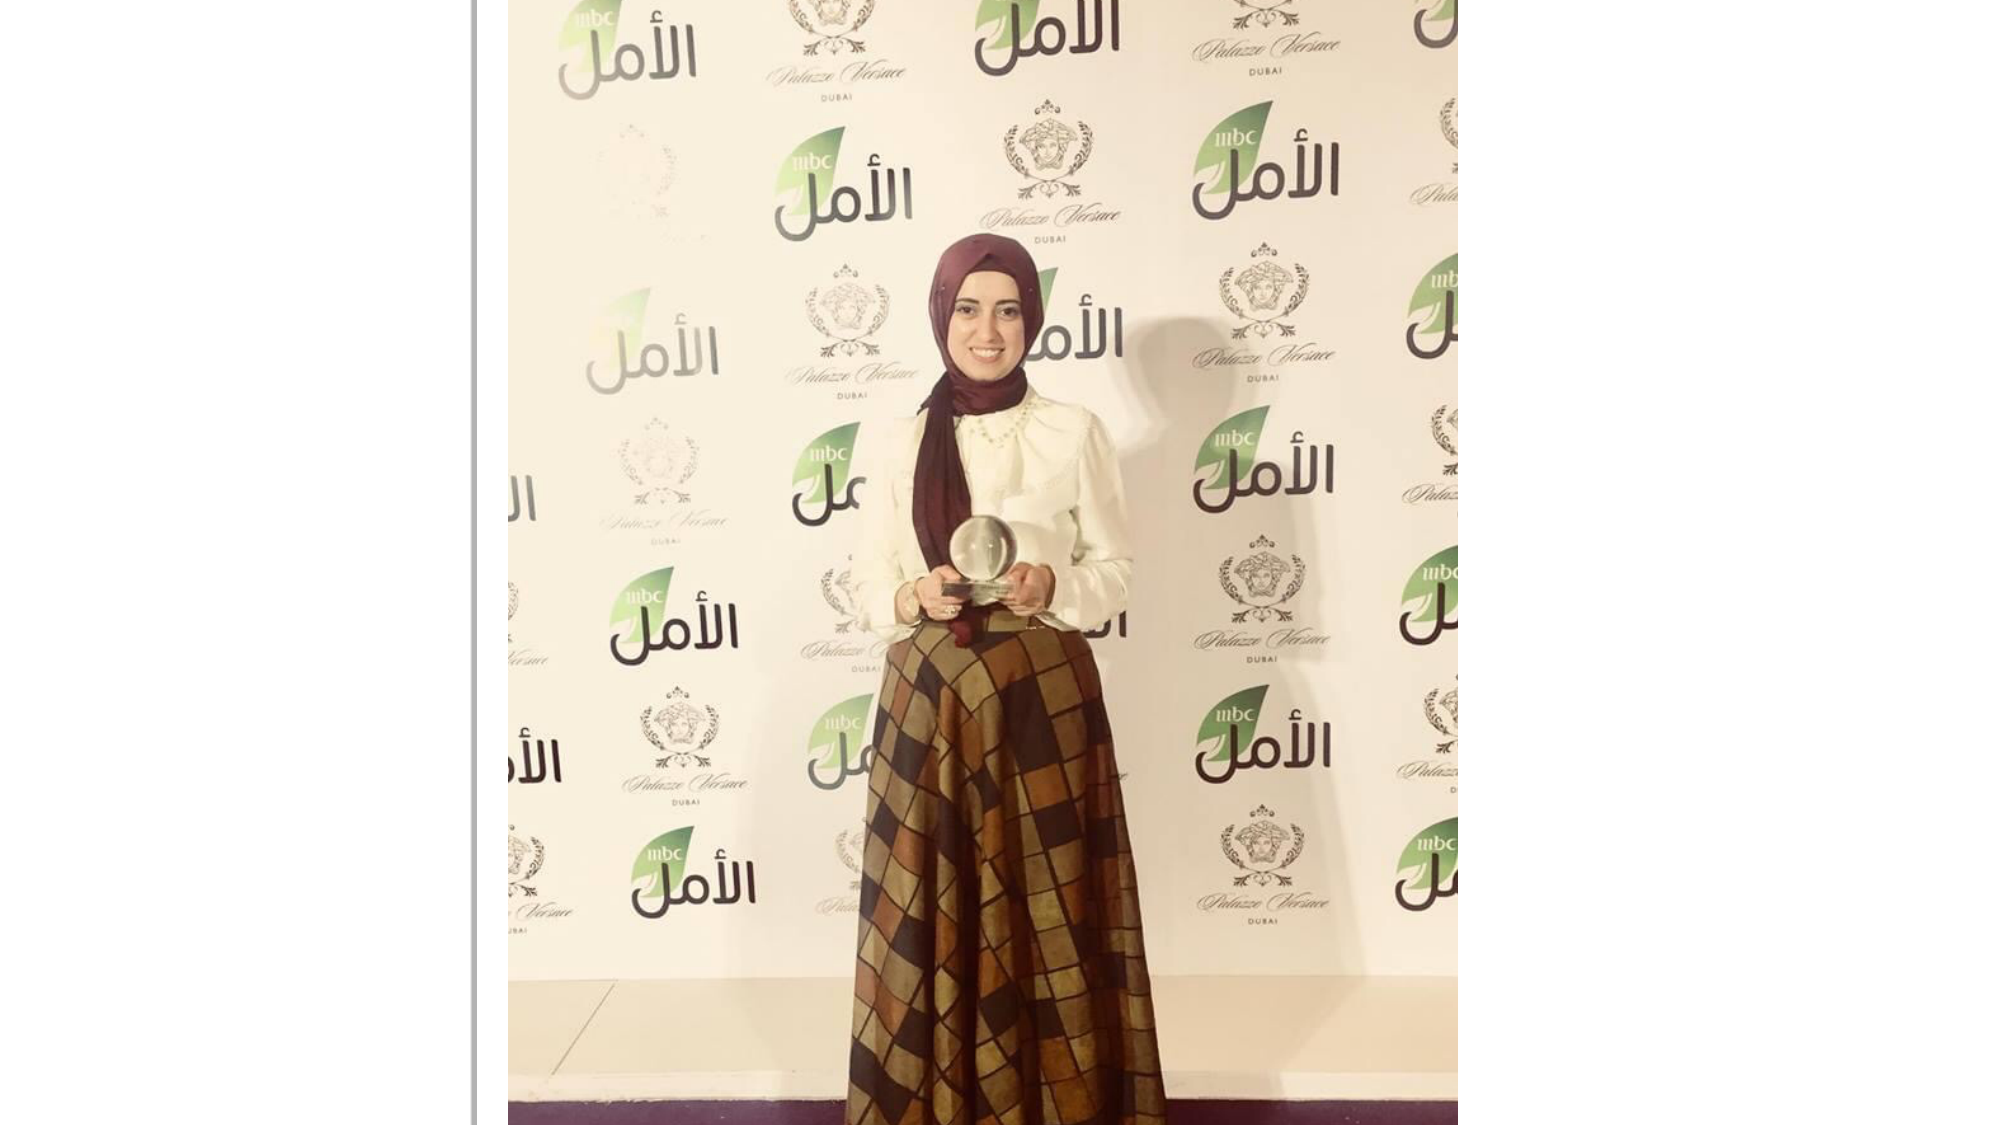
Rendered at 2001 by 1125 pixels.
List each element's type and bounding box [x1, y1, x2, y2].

picture [508, 0, 1459, 1125]
text_box [851, 464, 1152, 765]
